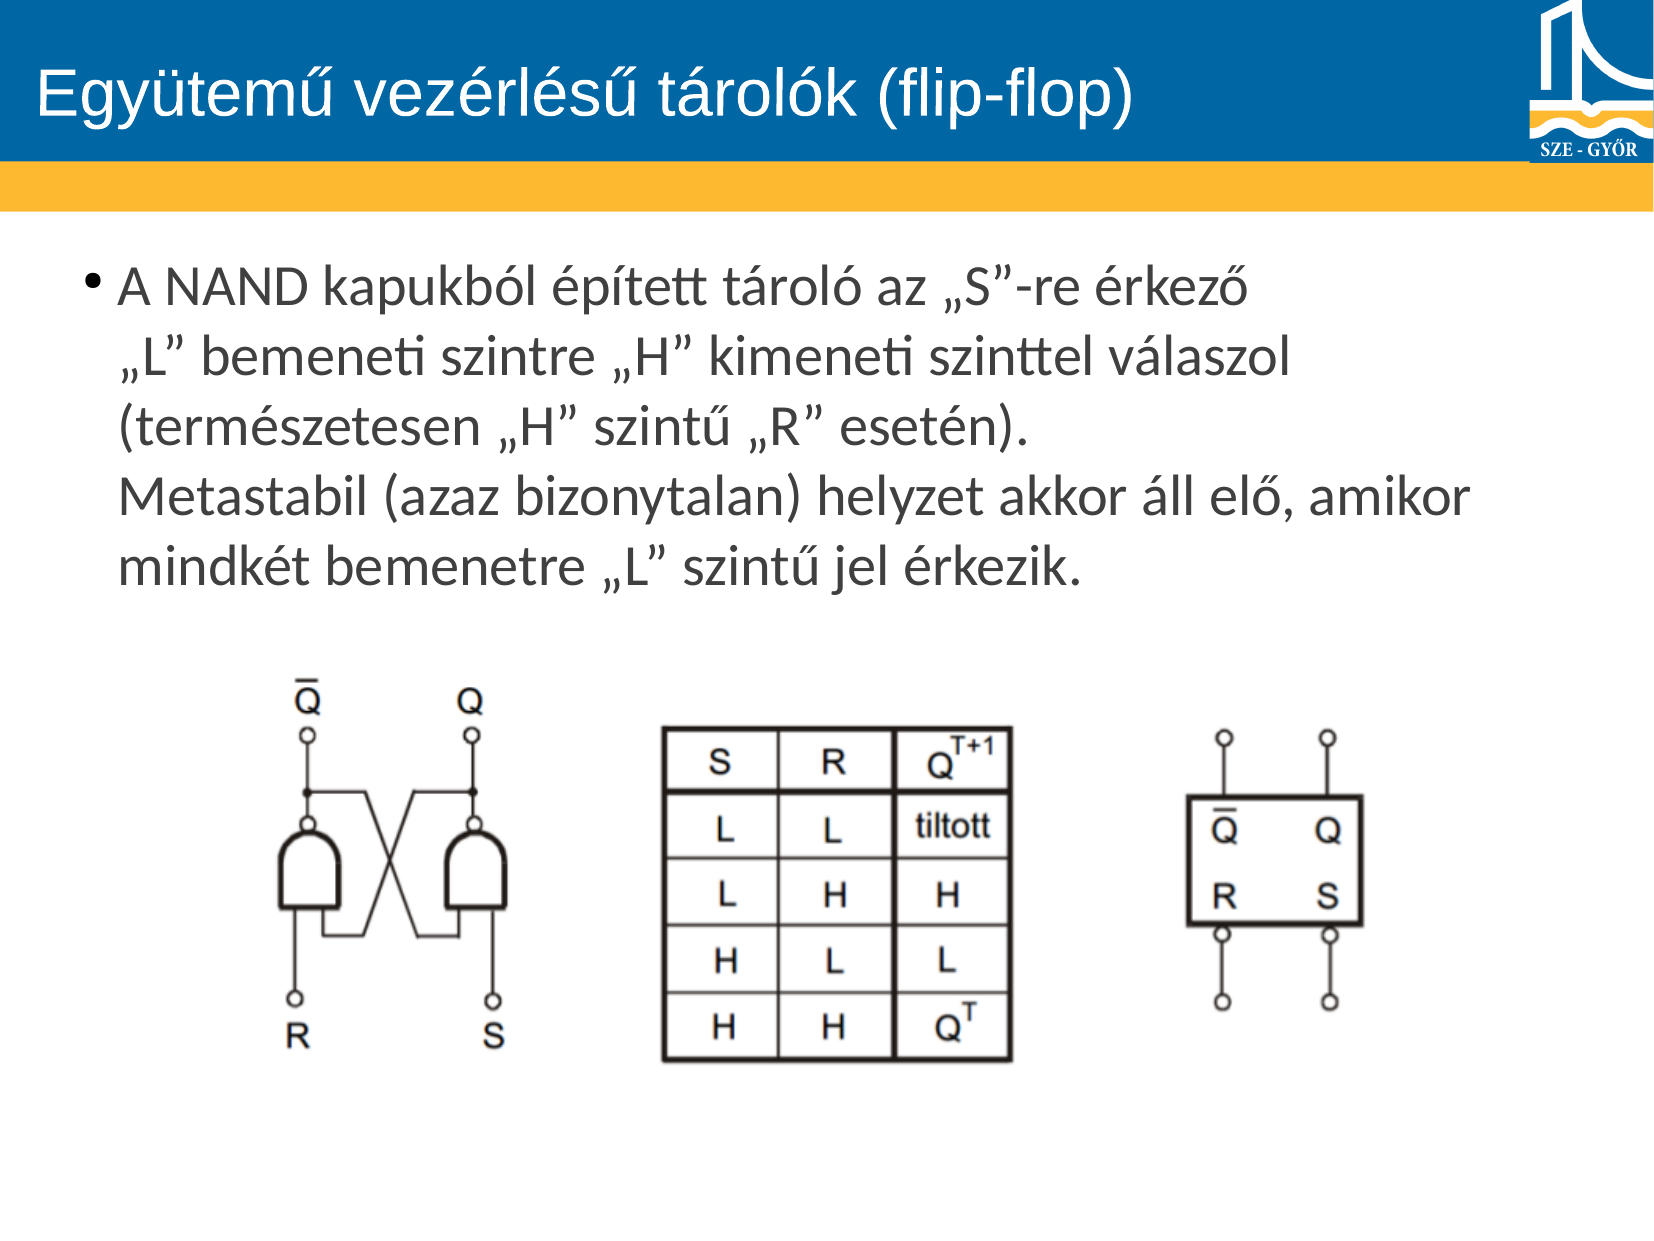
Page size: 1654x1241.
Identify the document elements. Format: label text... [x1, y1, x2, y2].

text_box Együtemű vezérlésű tárolók (flip-flop) [34, 48, 1524, 144]
picture [1529, 0, 1654, 163]
picture [259, 661, 1434, 1085]
text_box A NAND kapukból épített tároló az „S”-re érkező „L” bemeneti szintre „H” kimeneti szinttel válaszol (természetesen „H” szintű „R” esetén). Metastabil (azaz bizonytalan) helyzet akkor áll elő, amikor mindkét bemenetre „L” szintű jel érkezik. [82, 247, 1571, 1198]
